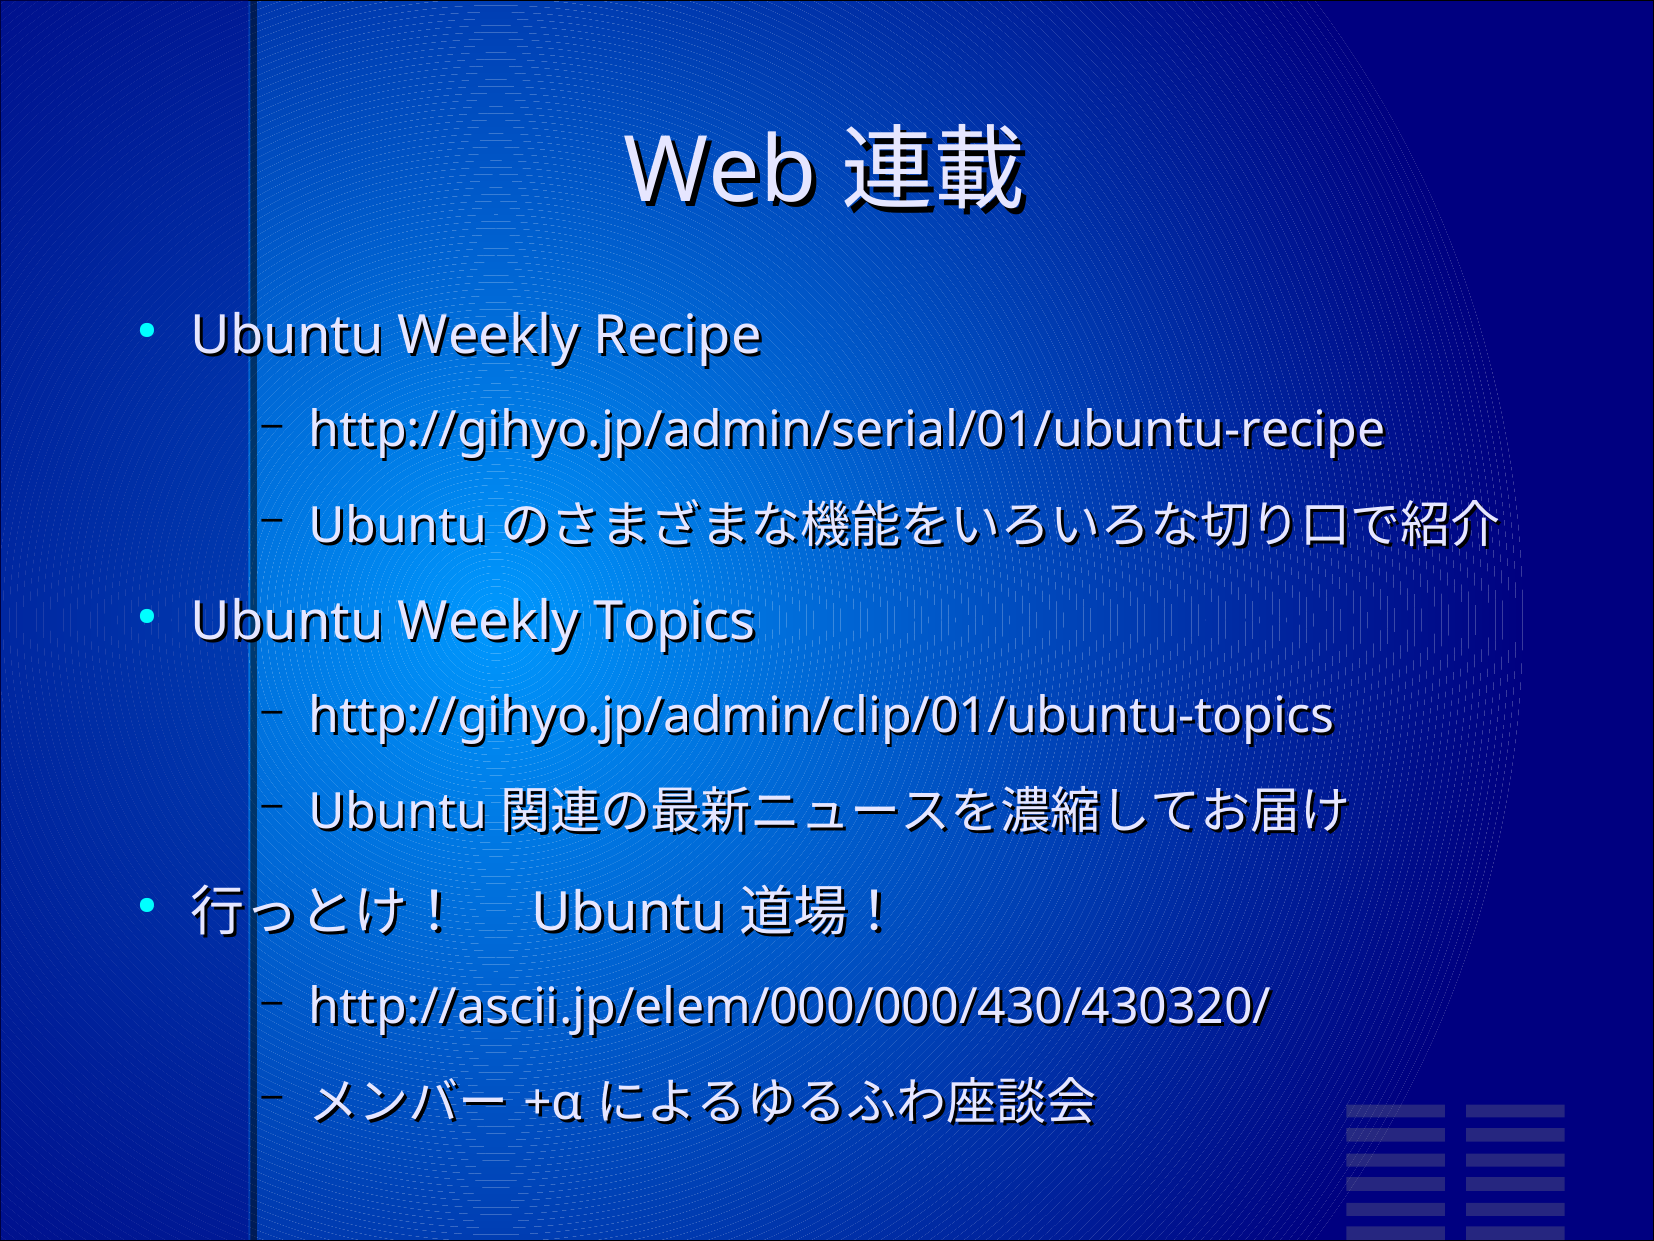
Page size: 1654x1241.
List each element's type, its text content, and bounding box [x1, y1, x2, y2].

list Ubuntu Weekly Recipe http://gihyo.jp/admin/serial/01/ubuntu-recipe Ubuntuのさまざまな機能をいろいろな切り口で紹介 Ubuntu Weekly Topics http://gihyo.jp/admin/clip/01/ubuntu-topics Ubuntu関連の最新ニュースを濃縮してお届け 行っとけ！ Ubuntu道場！ http://ascii.jp/elem/000/000/430/430320/ メンバー+αによるゆるふわ座談会 [119, 295, 1533, 1164]
title Web連載 [118, 58, 1531, 266]
